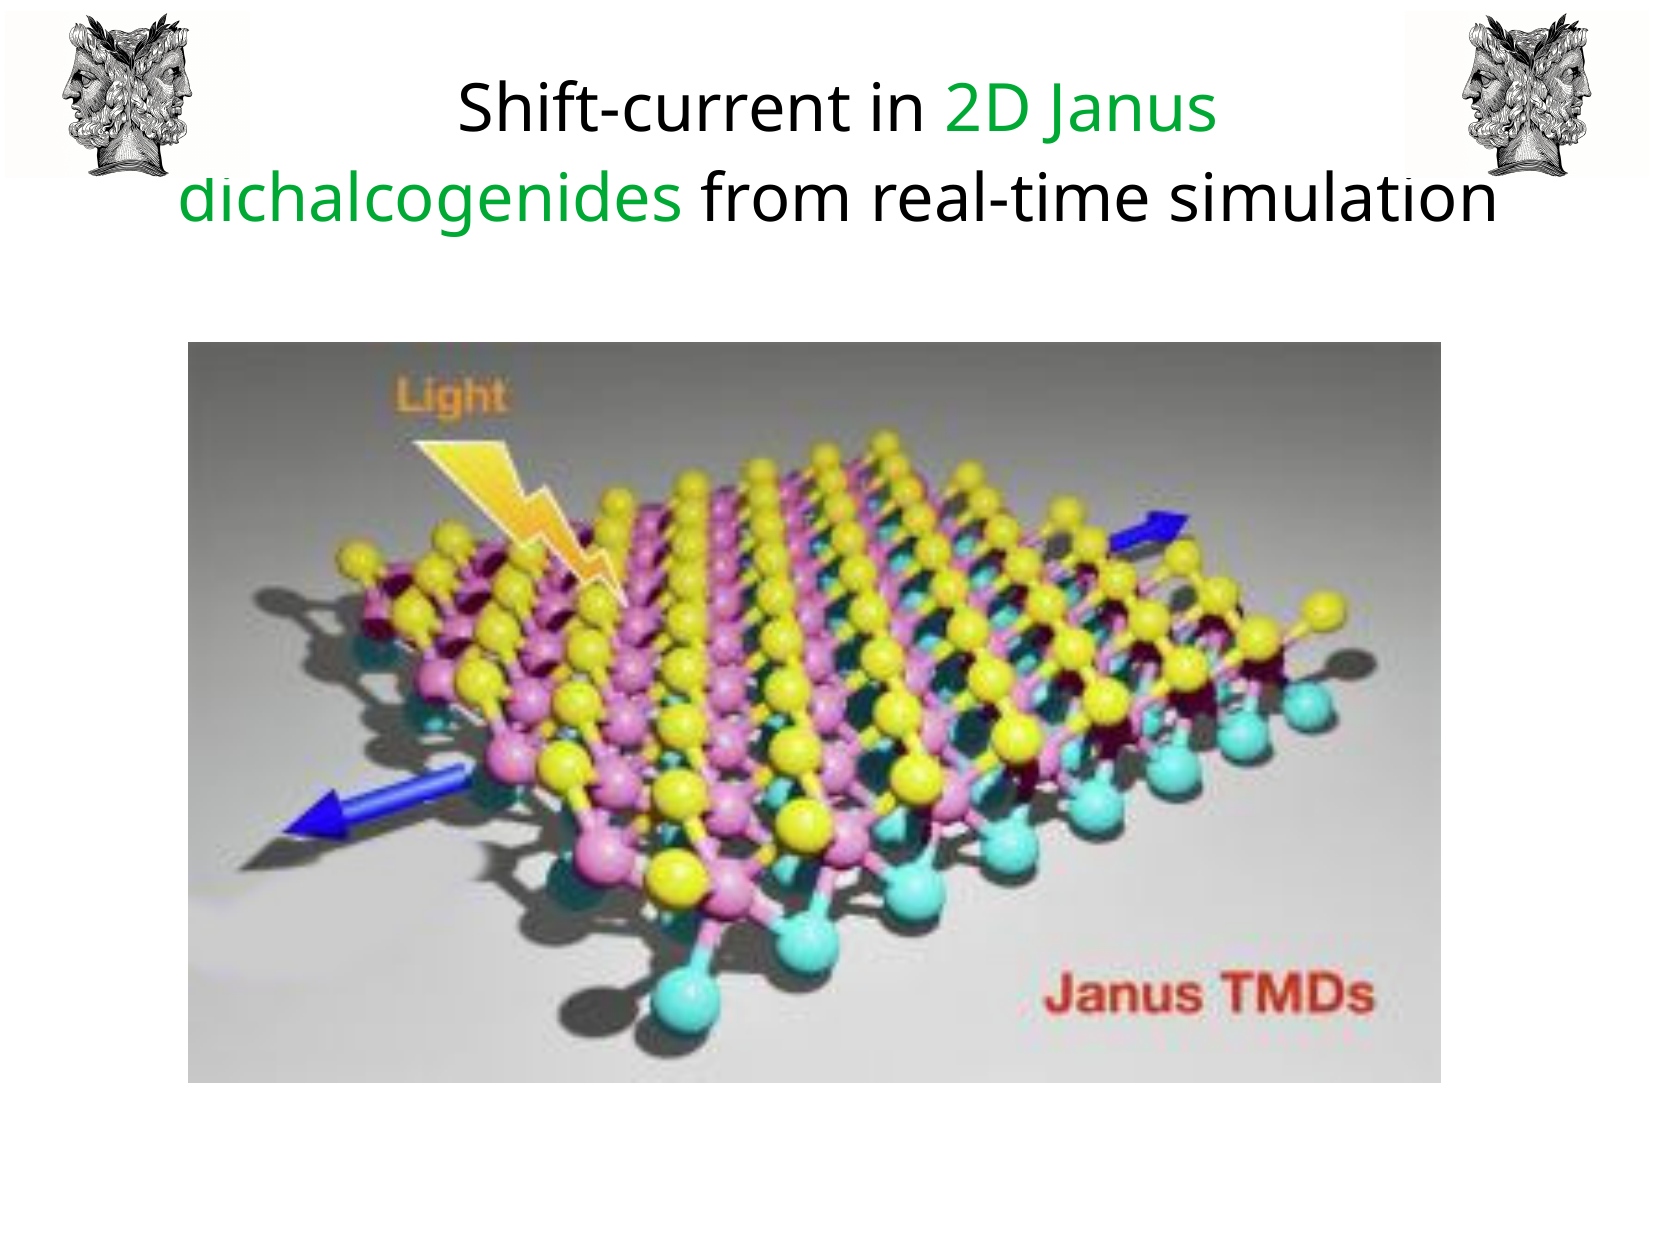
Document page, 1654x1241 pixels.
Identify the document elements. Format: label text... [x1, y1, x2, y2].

picture [5, 11, 250, 178]
picture [1405, 11, 1649, 178]
picture [188, 342, 1441, 1083]
text_box Shift-current in 2D Janus dichalcogenides from real-time simulation [70, 52, 1607, 390]
